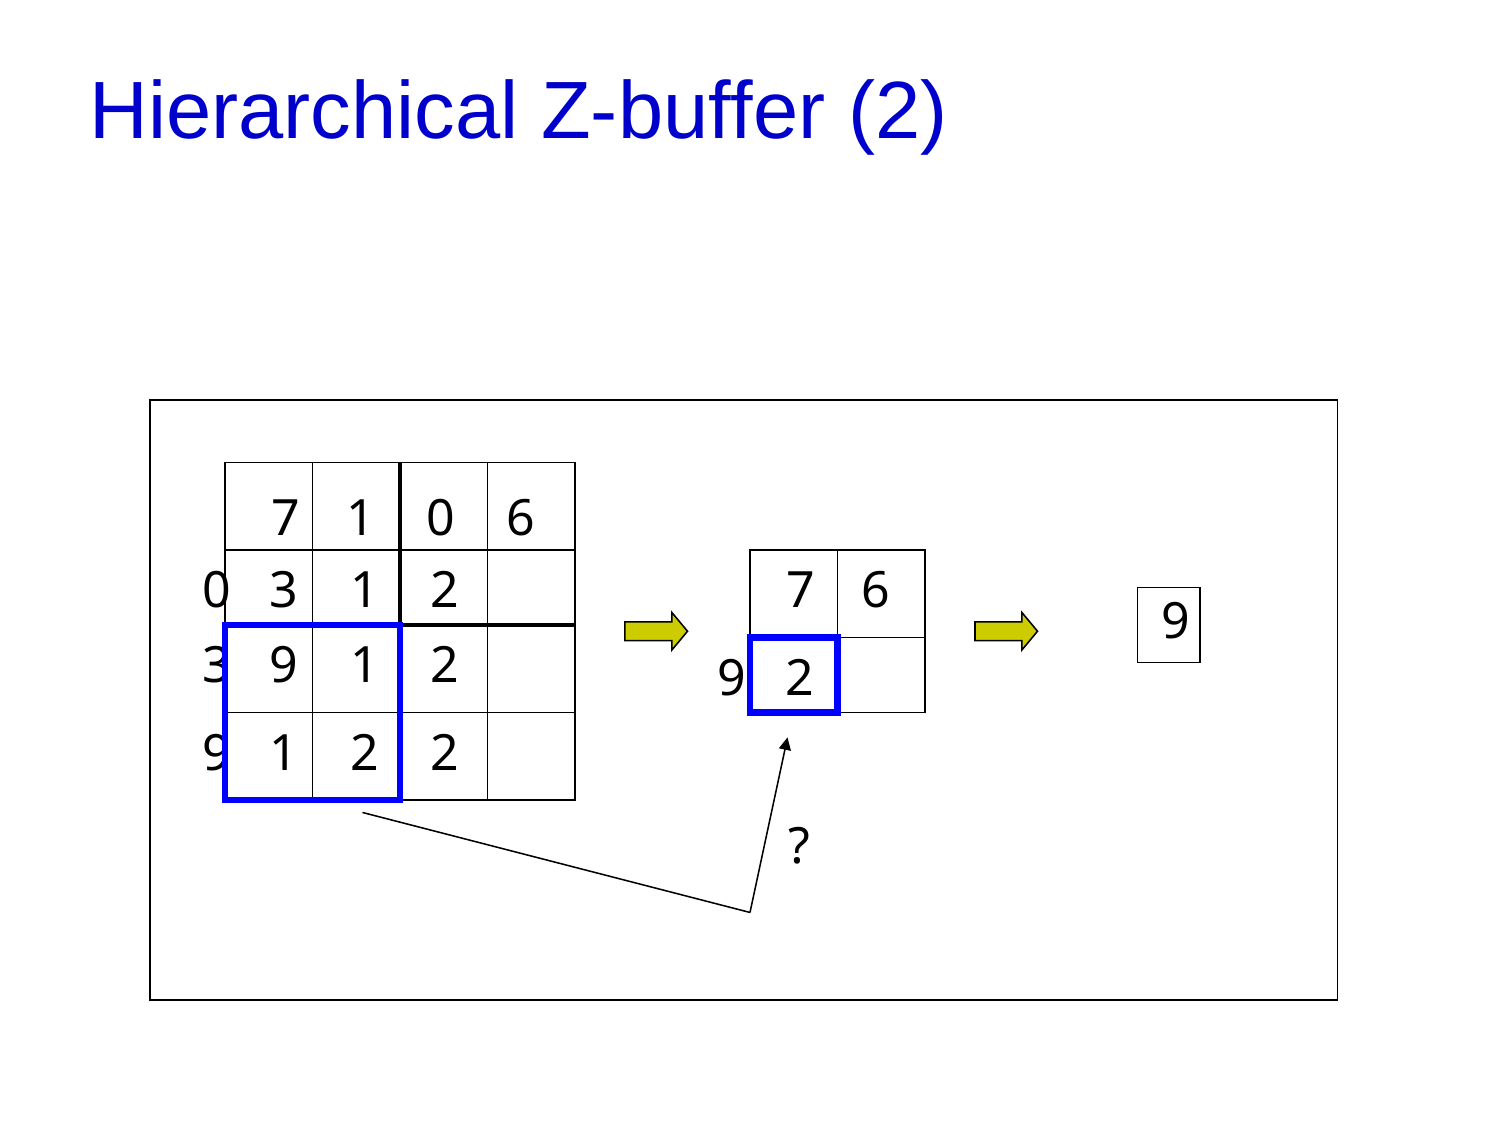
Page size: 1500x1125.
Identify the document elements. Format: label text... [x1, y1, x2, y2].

text_box 6 [771, 549, 906, 626]
text_box 9 1 2 2 [403, 712, 625, 788]
text_box 9 2 [841, 637, 979, 713]
text_box 0 3 1 2 [187, 549, 625, 624]
text_box 3 9 1 2 [187, 624, 222, 701]
text_box ? [773, 805, 826, 881]
text_box 9 2 [703, 637, 747, 713]
text_box 9 [1146, 580, 1206, 656]
text_box [975, 612, 1038, 651]
text_box 3 9 1 2 [403, 624, 625, 701]
title Hierarchical Z-buffer (2) [74, 20, 1313, 163]
text_box 1 0 6 [256, 477, 551, 549]
text_box [624, 612, 688, 651]
text_box 9 1 2 2 [187, 712, 222, 788]
text_box 3 9 1 2 [228, 628, 397, 701]
text_box 9 1 2 2 [228, 712, 397, 788]
text_box 9 1 2 2 [209, 738, 222, 753]
text_box 9 2 [753, 641, 834, 709]
